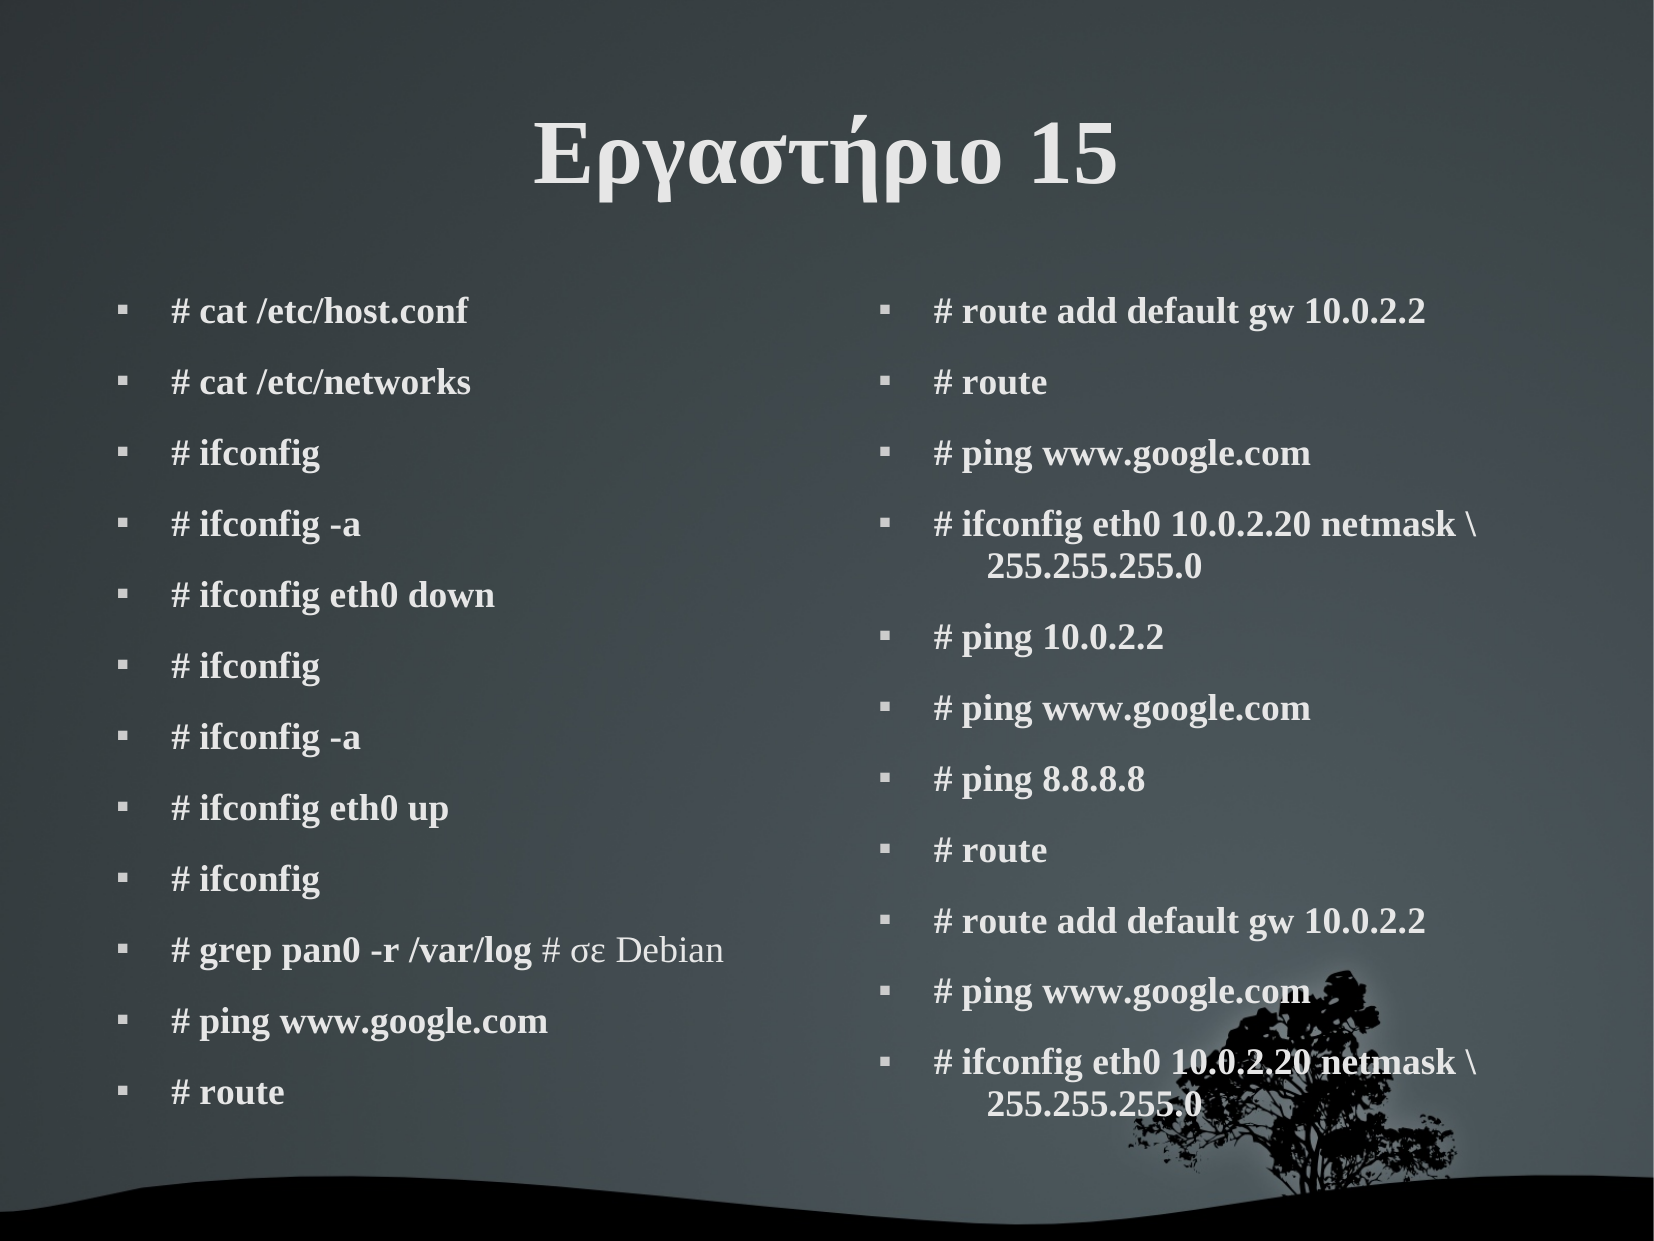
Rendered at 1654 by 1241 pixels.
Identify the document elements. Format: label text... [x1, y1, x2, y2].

title Εργαστήριο 15 [82, 49, 1571, 257]
list # cat /etc/host.conf # cat /etc/networks # ifconfig # ifconfig -a # ifconfig eth0 down # ifconfig # ifconfig -a # ifconfig eth0 up # ifconfig # grep pan0 -r /var/log # σε Debian # ping www.google.com # route [82, 290, 809, 1203]
list # route add default gw 10.0.2.2 # route # ping www.google.com # ifconfig eth0 10.0.2.20 netmask \ 255.255.255.0 # ping 10.0.2.2 # ping www.google.com # ping 8.8.8.8 # route # route add default gw 10.0.2.2 # ping www.google.com # ifconfig eth0 10.0.2.20 netmask \ 255.255.255.0 [845, 290, 1572, 1223]
picture [0, 0, 1654, 1241]
